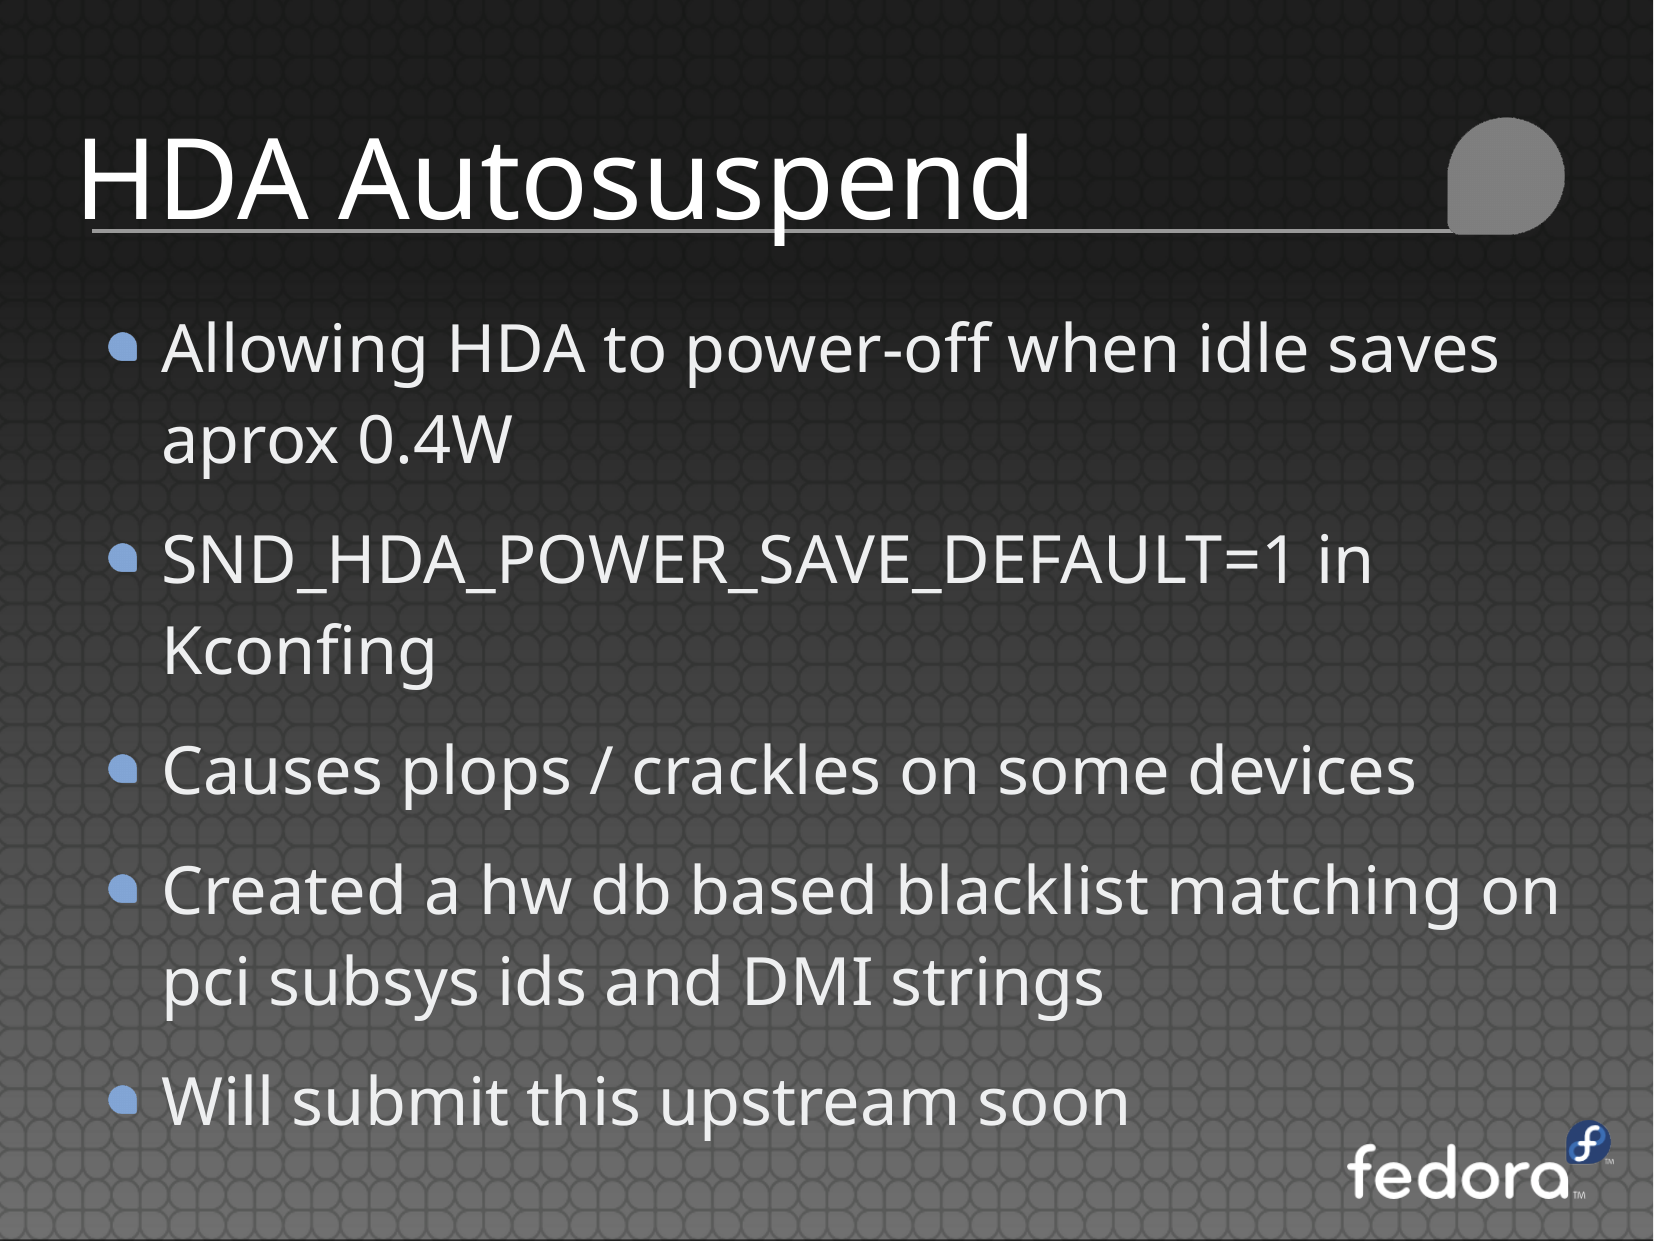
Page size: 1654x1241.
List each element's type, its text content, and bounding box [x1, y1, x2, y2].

title HDA Autosuspend [74, 50, 1405, 301]
list Allowing HDA to power-off when idle saves aprox 0.4W SND_HDA_POWER_SAVE_DEFAULT=1 in Kconfing Causes plops / crackles on some devices Created a hw db based blacklist matching on pci subsys ids and DMI strings Will submit this upstream soon [90, 301, 1606, 1133]
picture [0, 0, 1654, 1241]
